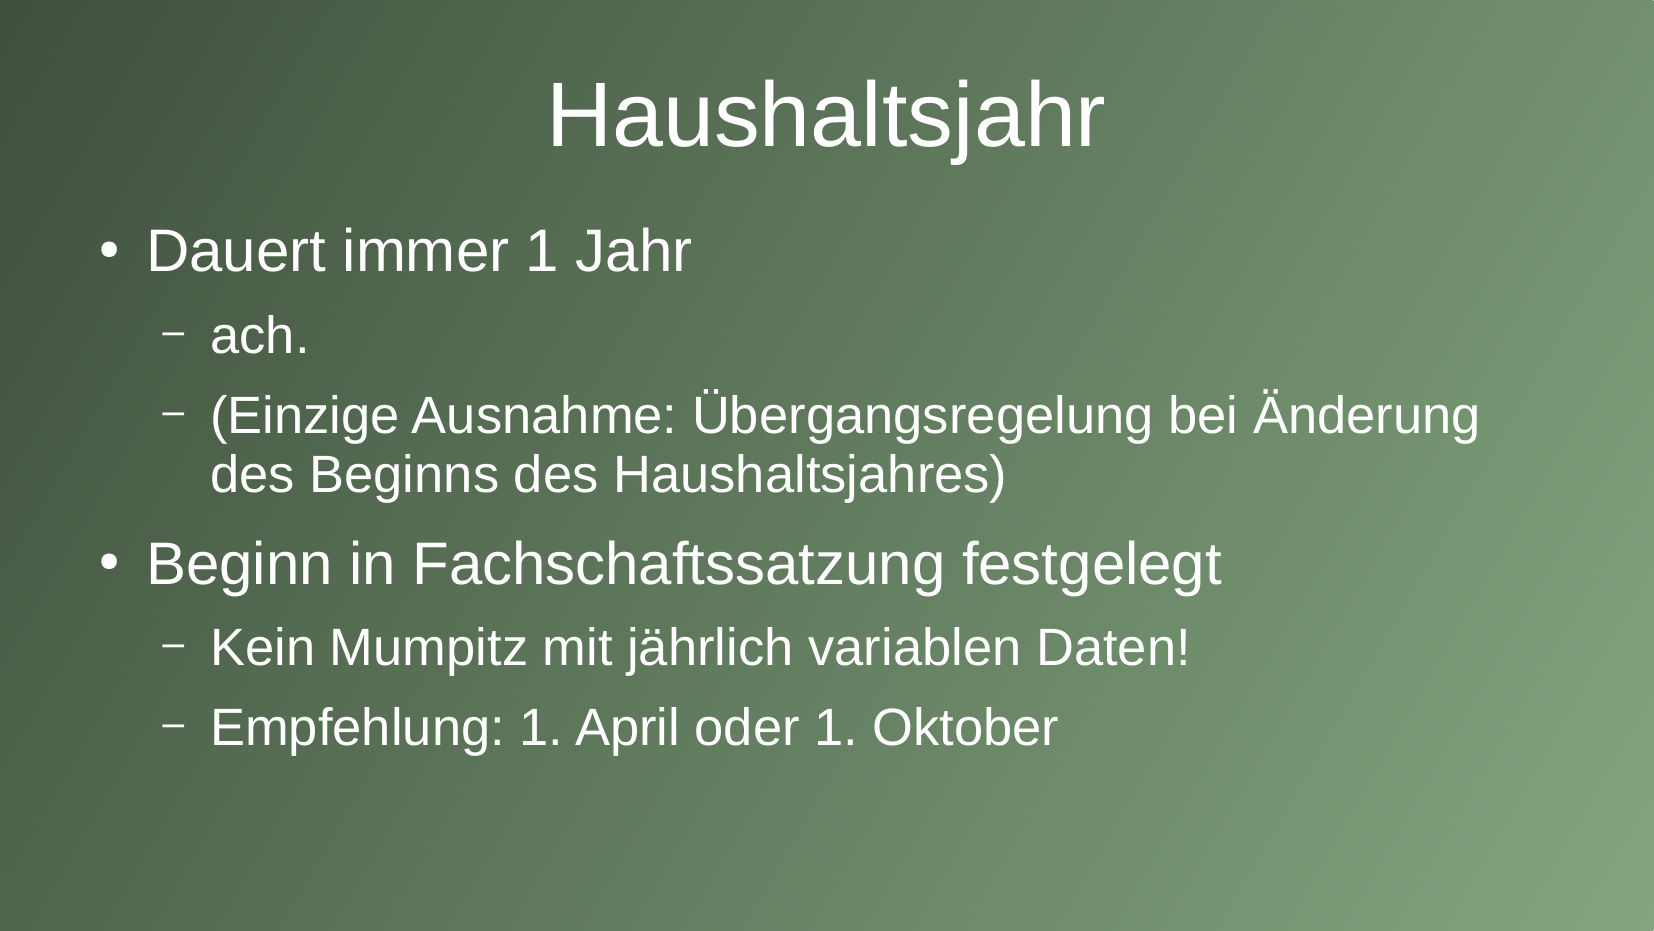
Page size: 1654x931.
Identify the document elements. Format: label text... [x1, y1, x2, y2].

list Dauert immer 1 Jahr ach. (Einzige Ausnahme: Übergangsregelung bei Änderung des Beginns des Haushaltsjahres) Beginn in Fachschaftssatzung festgelegt Kein Mumpitz mit jährlich variablen Daten! Empfehlung: 1. April oder 1. Oktober [82, 217, 1571, 758]
title Haushaltsjahr [82, 37, 1571, 193]
